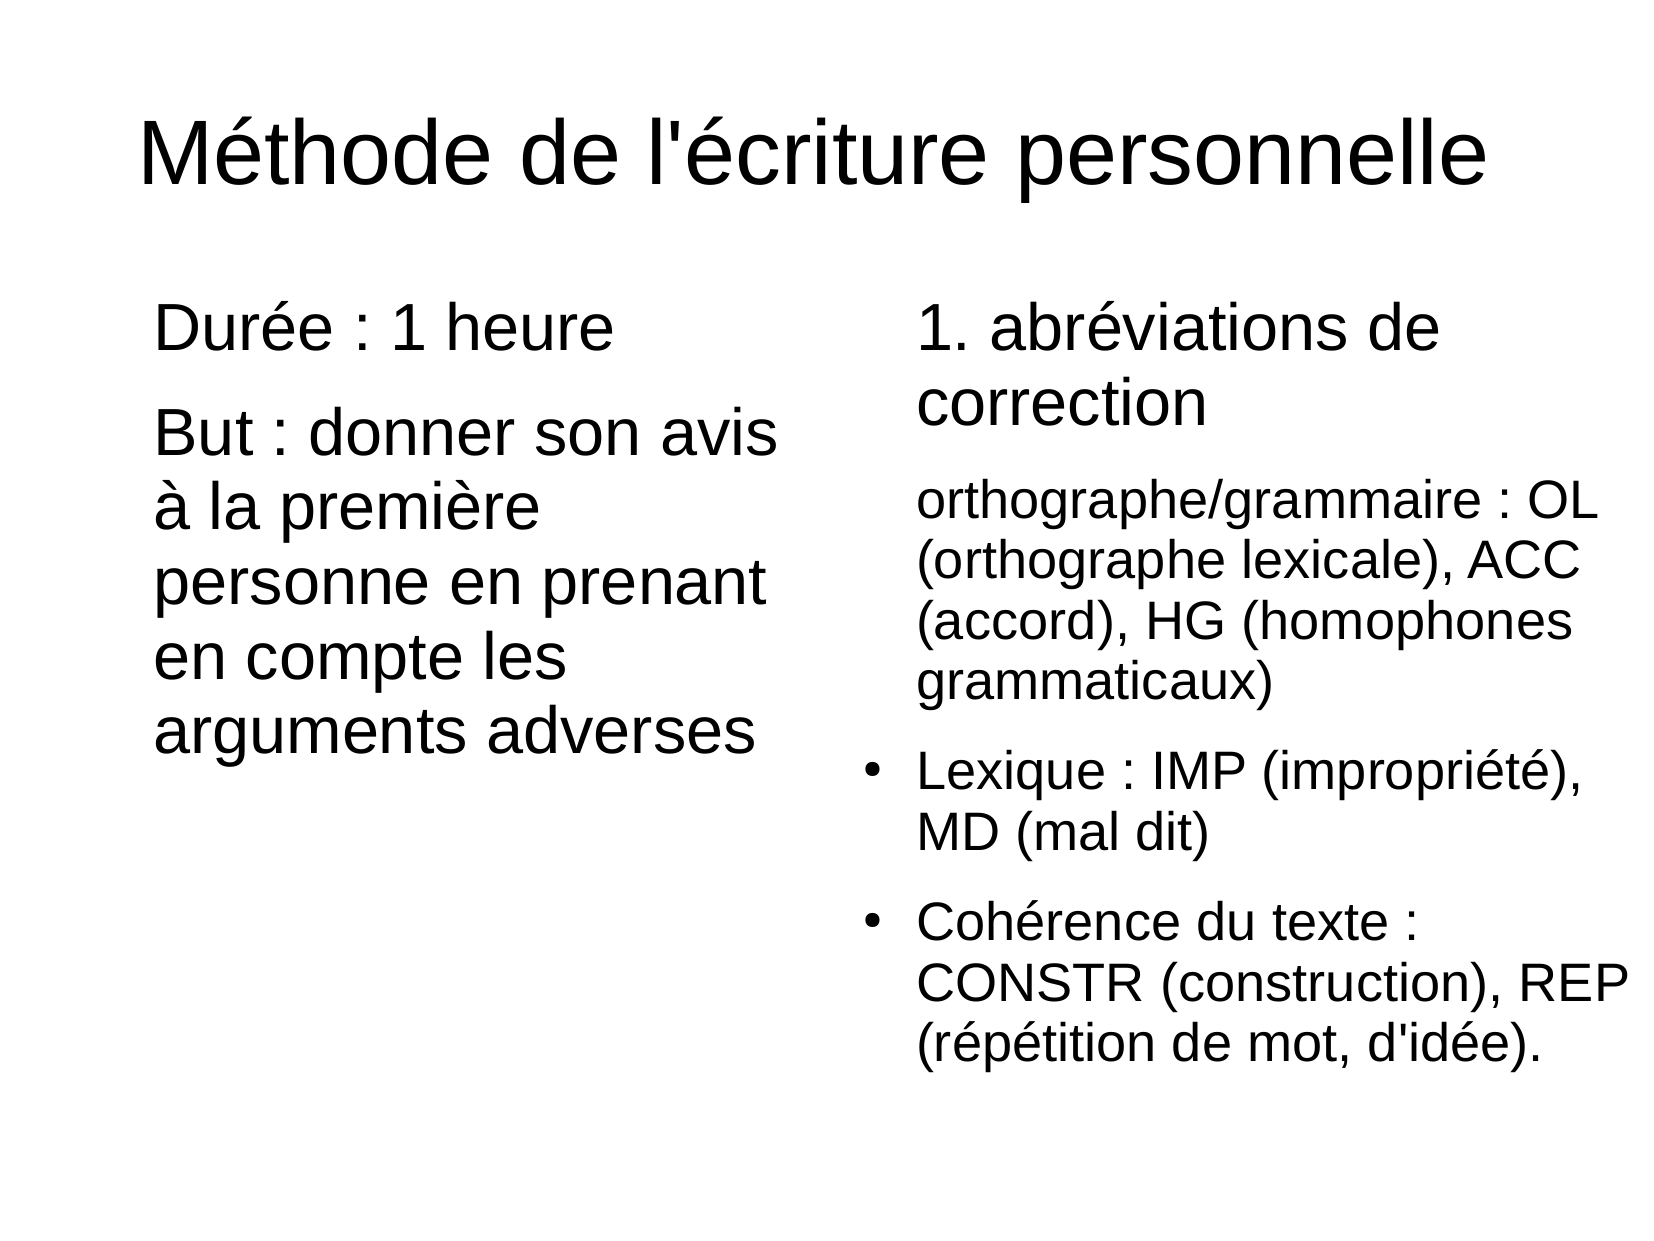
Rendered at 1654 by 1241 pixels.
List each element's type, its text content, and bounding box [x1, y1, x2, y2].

list 1. abréviations de correction orthographe/grammaire : OL (orthographe lexicale), ACC (accord), HG (homophones grammaticaux) Lexique : IMP (impropriété), MD (mal dit) Cohérence du texte : CONSTR (construction), REP (répétition de mot, d'idée). [845, 290, 1654, 1074]
list Durée : 1 heure But : donner son avis à la première personne en prenant en compte les arguments adverses [82, 290, 809, 1010]
title Méthode de l'écriture personnelle [82, 49, 1571, 257]
